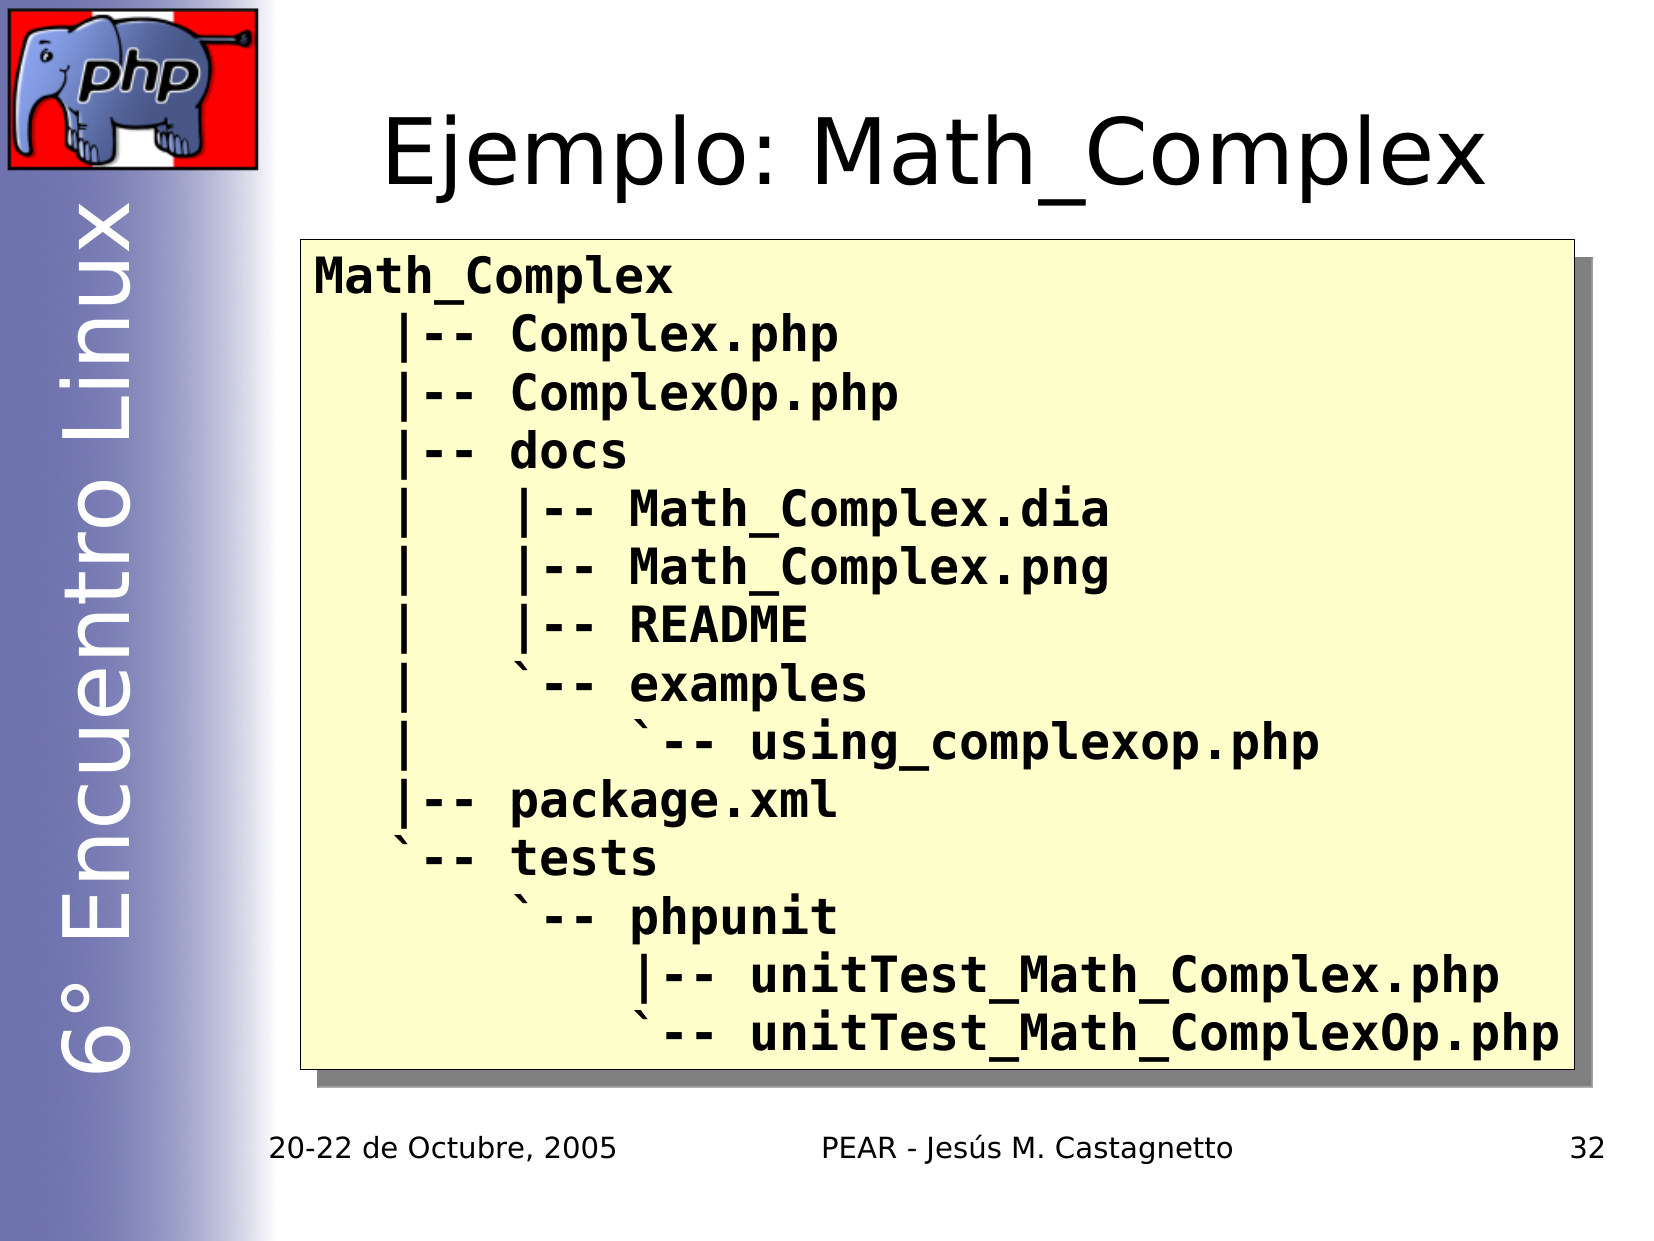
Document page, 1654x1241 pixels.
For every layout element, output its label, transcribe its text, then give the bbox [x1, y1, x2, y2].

text_box Math_Complex |-- Complex.php |-- ComplexOp.php |-- docs | |-- Math_Complex.dia | |-- Math_Complex.png | |-- README | `-- examples | `-- using_complexop.php |-- package.xml `-- tests `-- phpunit |-- unitTest_Math_Complex.php `-- unitTest_Math_ComplexOp.php [300, 239, 1575, 1070]
title Ejemplo: Math_Complex [300, 49, 1571, 239]
picture [0, 0, 1654, 1241]
